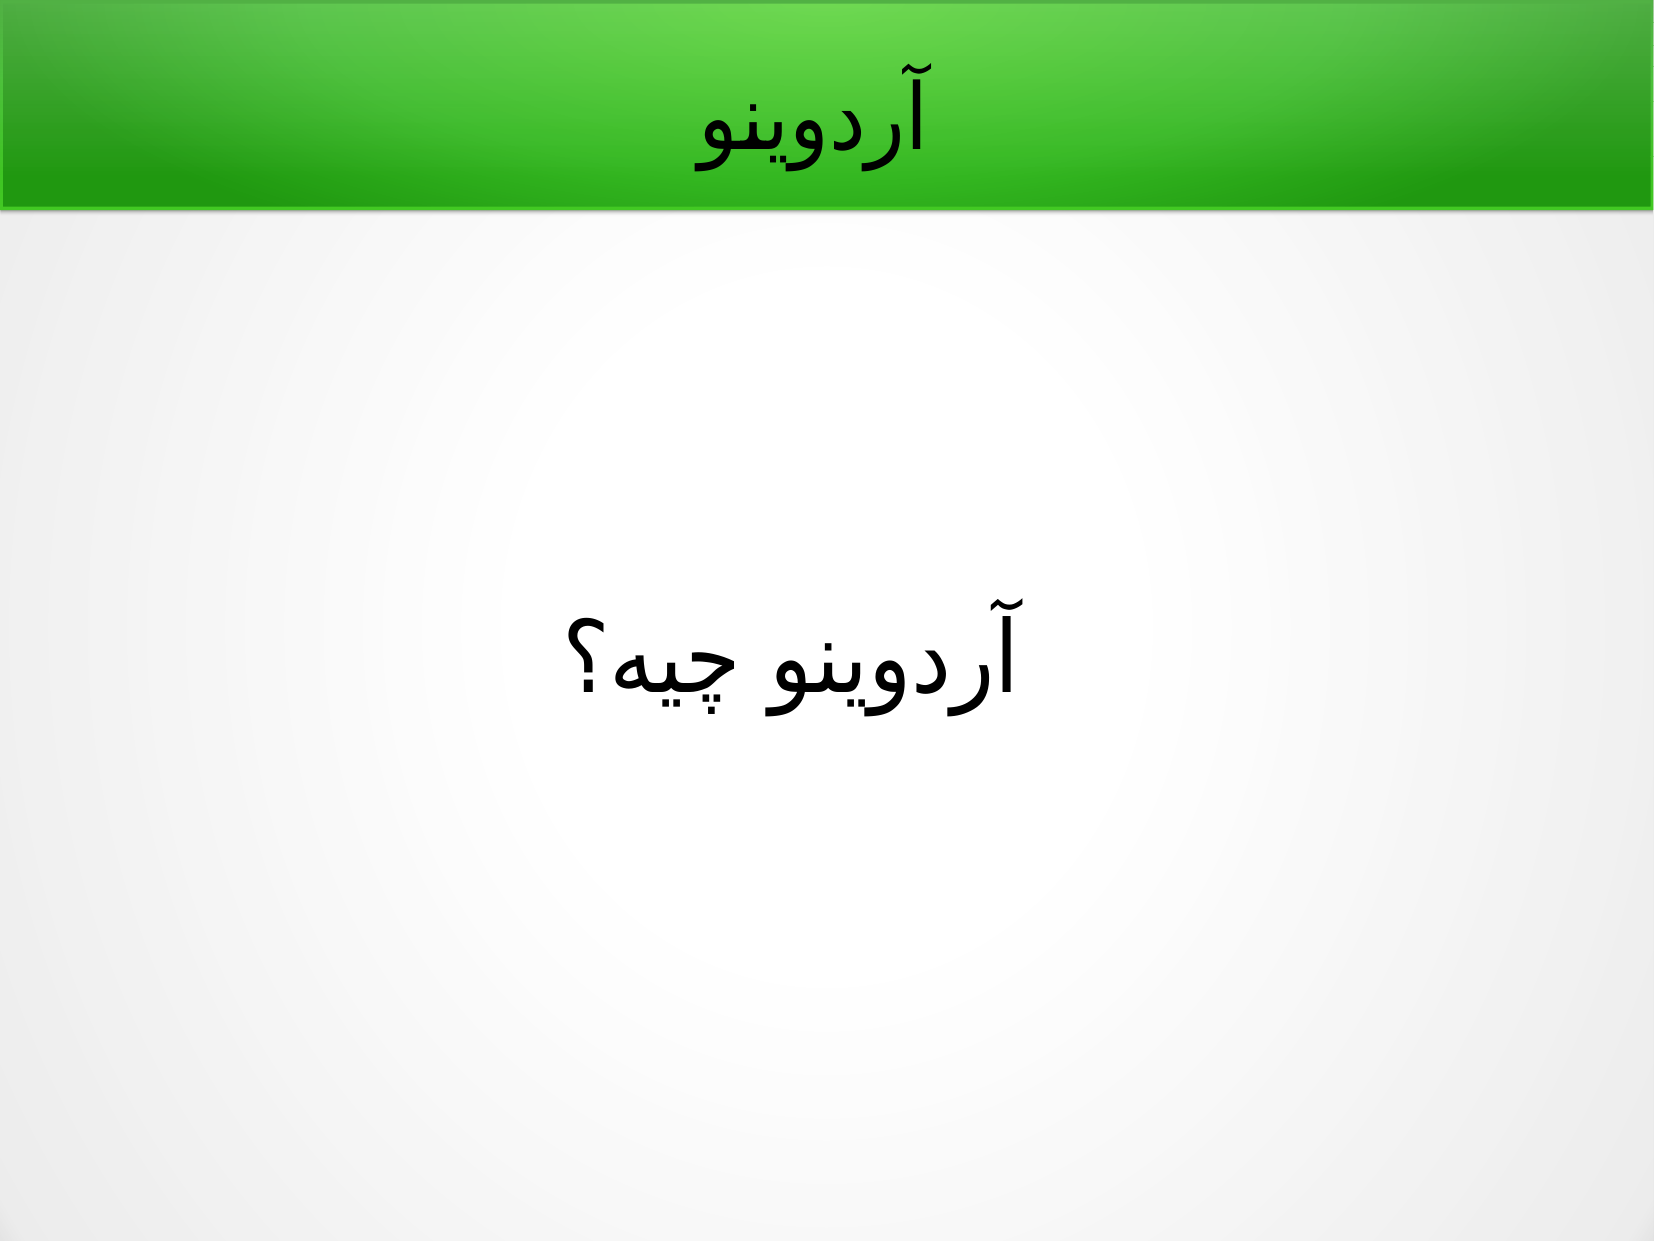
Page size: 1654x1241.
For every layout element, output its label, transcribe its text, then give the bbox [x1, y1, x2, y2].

title آردوینو [82, 47, 1571, 189]
list آردوینو چیه؟ [11, 600, 1501, 1241]
